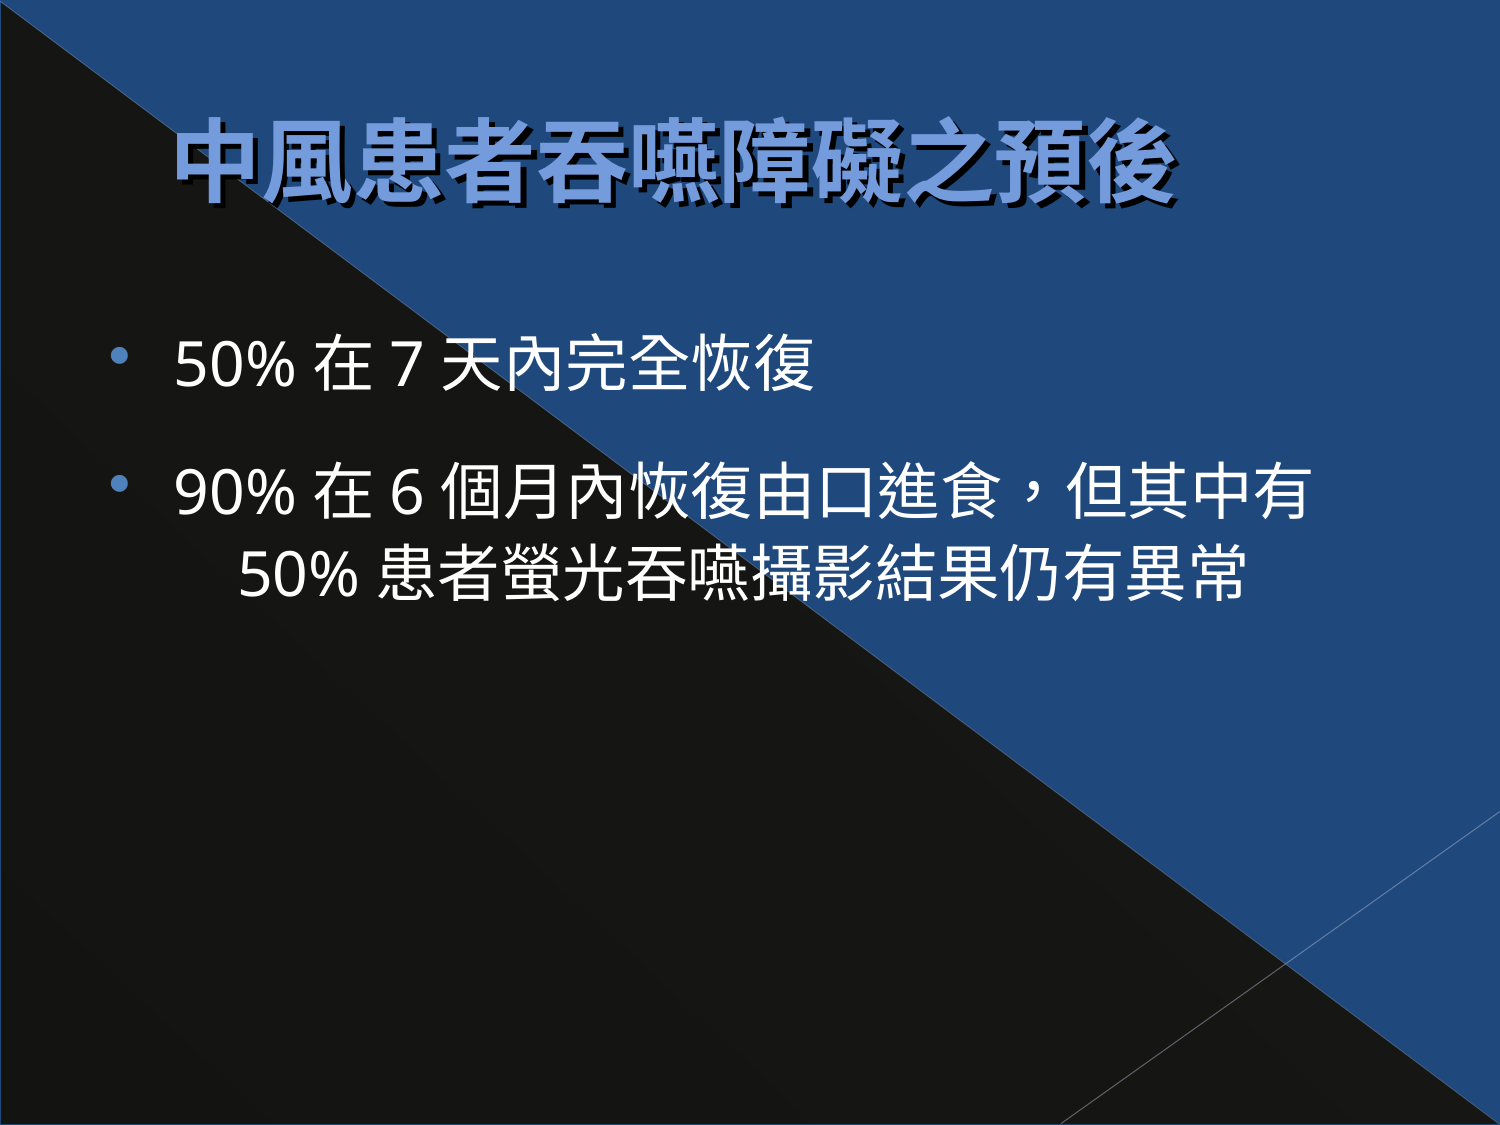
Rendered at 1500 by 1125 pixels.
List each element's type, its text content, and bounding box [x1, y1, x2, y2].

title 中風患者吞嚥障礙之預後 [75, 43, 1426, 274]
list 50%在7天內完全恢復 90%在6個月內恢復由口進食，但其中有50%患者螢光吞嚥攝影結果仍有異常 [75, 308, 1426, 774]
